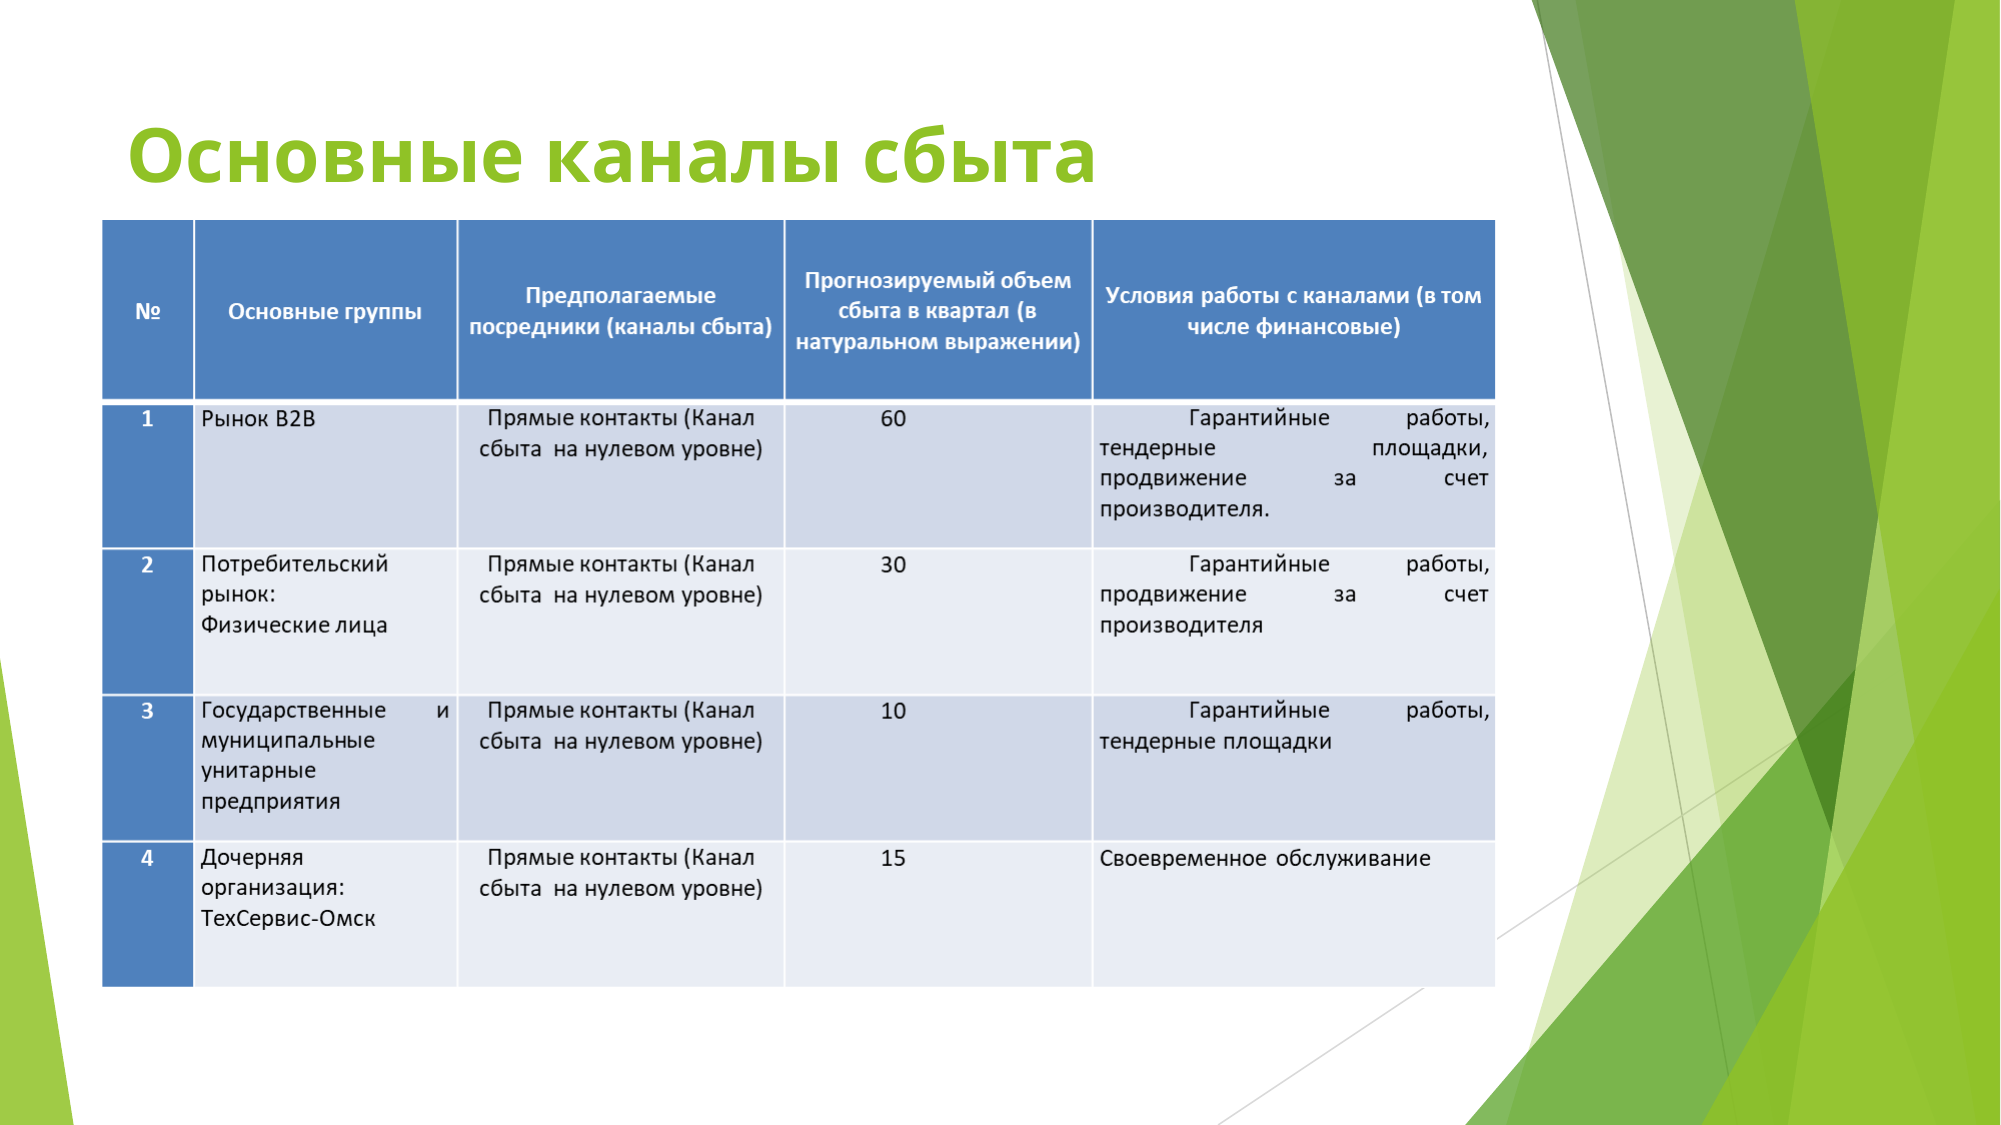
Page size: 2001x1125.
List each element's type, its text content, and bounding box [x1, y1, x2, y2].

title Основные каналы сбыта продукции [111, 99, 1522, 317]
picture [101, 218, 1497, 988]
